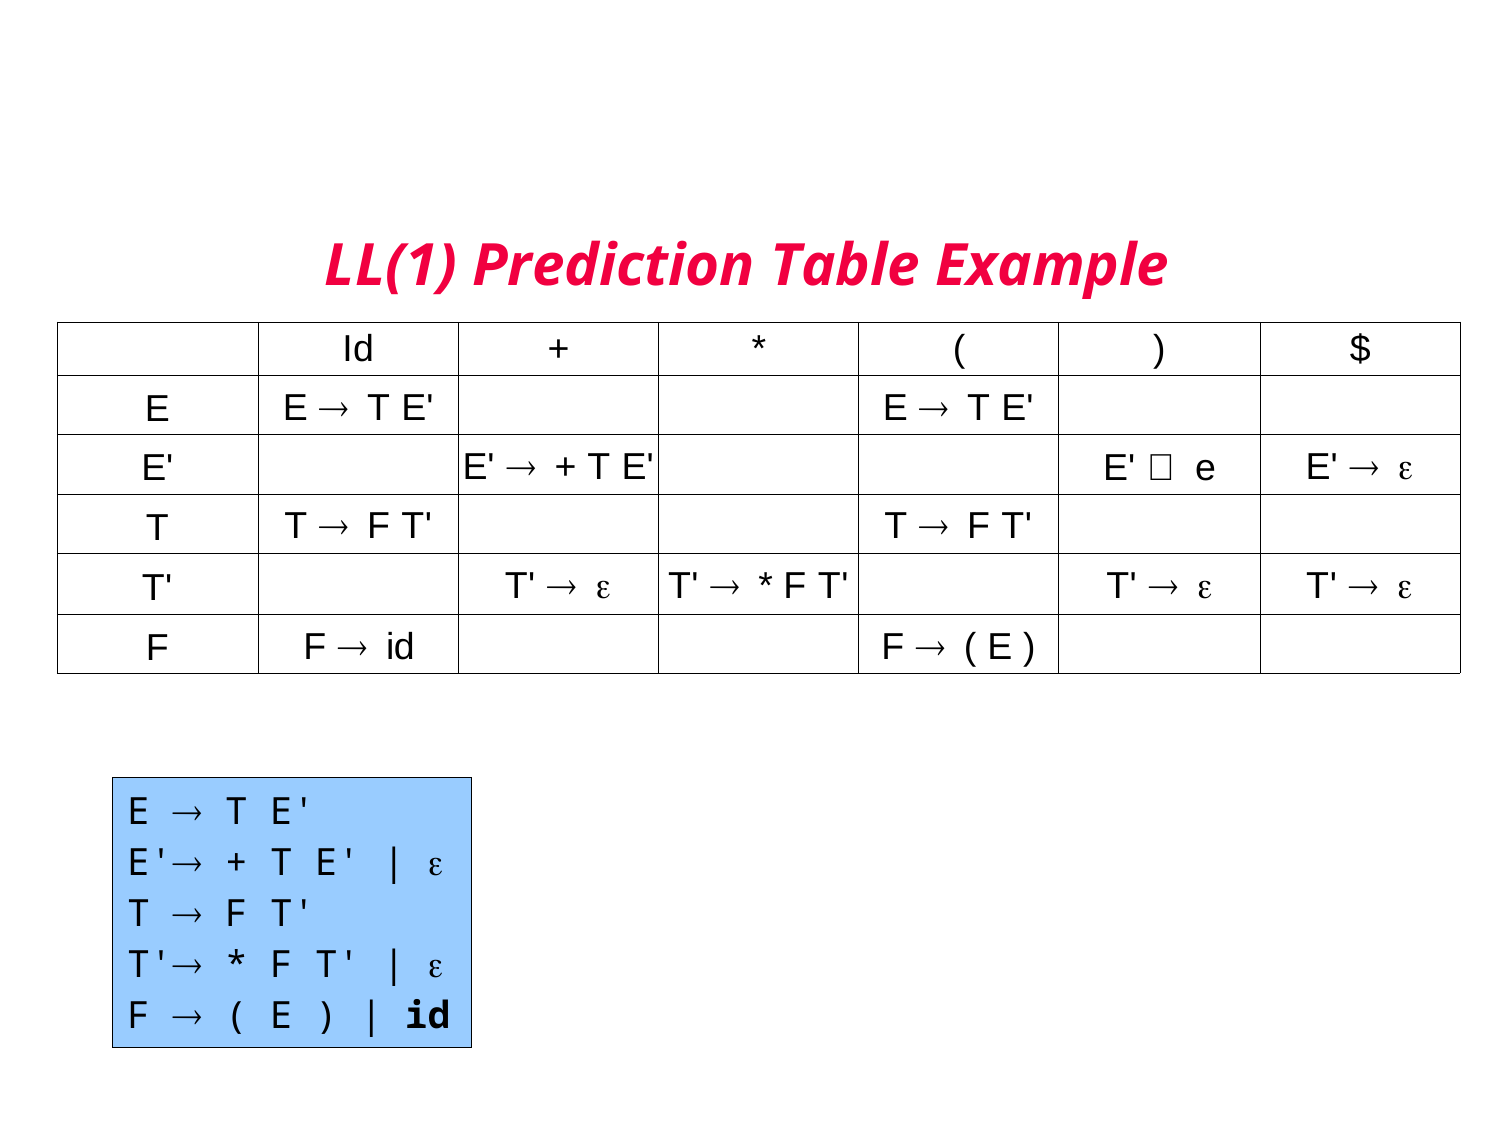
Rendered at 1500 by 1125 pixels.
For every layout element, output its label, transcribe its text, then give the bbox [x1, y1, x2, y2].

chart [55, 320, 1463, 676]
text_box E  T E' E' + T E' | e T  F T' T' * F T' | e F  ( E ) | id [112, 787, 472, 1048]
title LL(1) Prediction Table Example [324, 187, 1450, 320]
